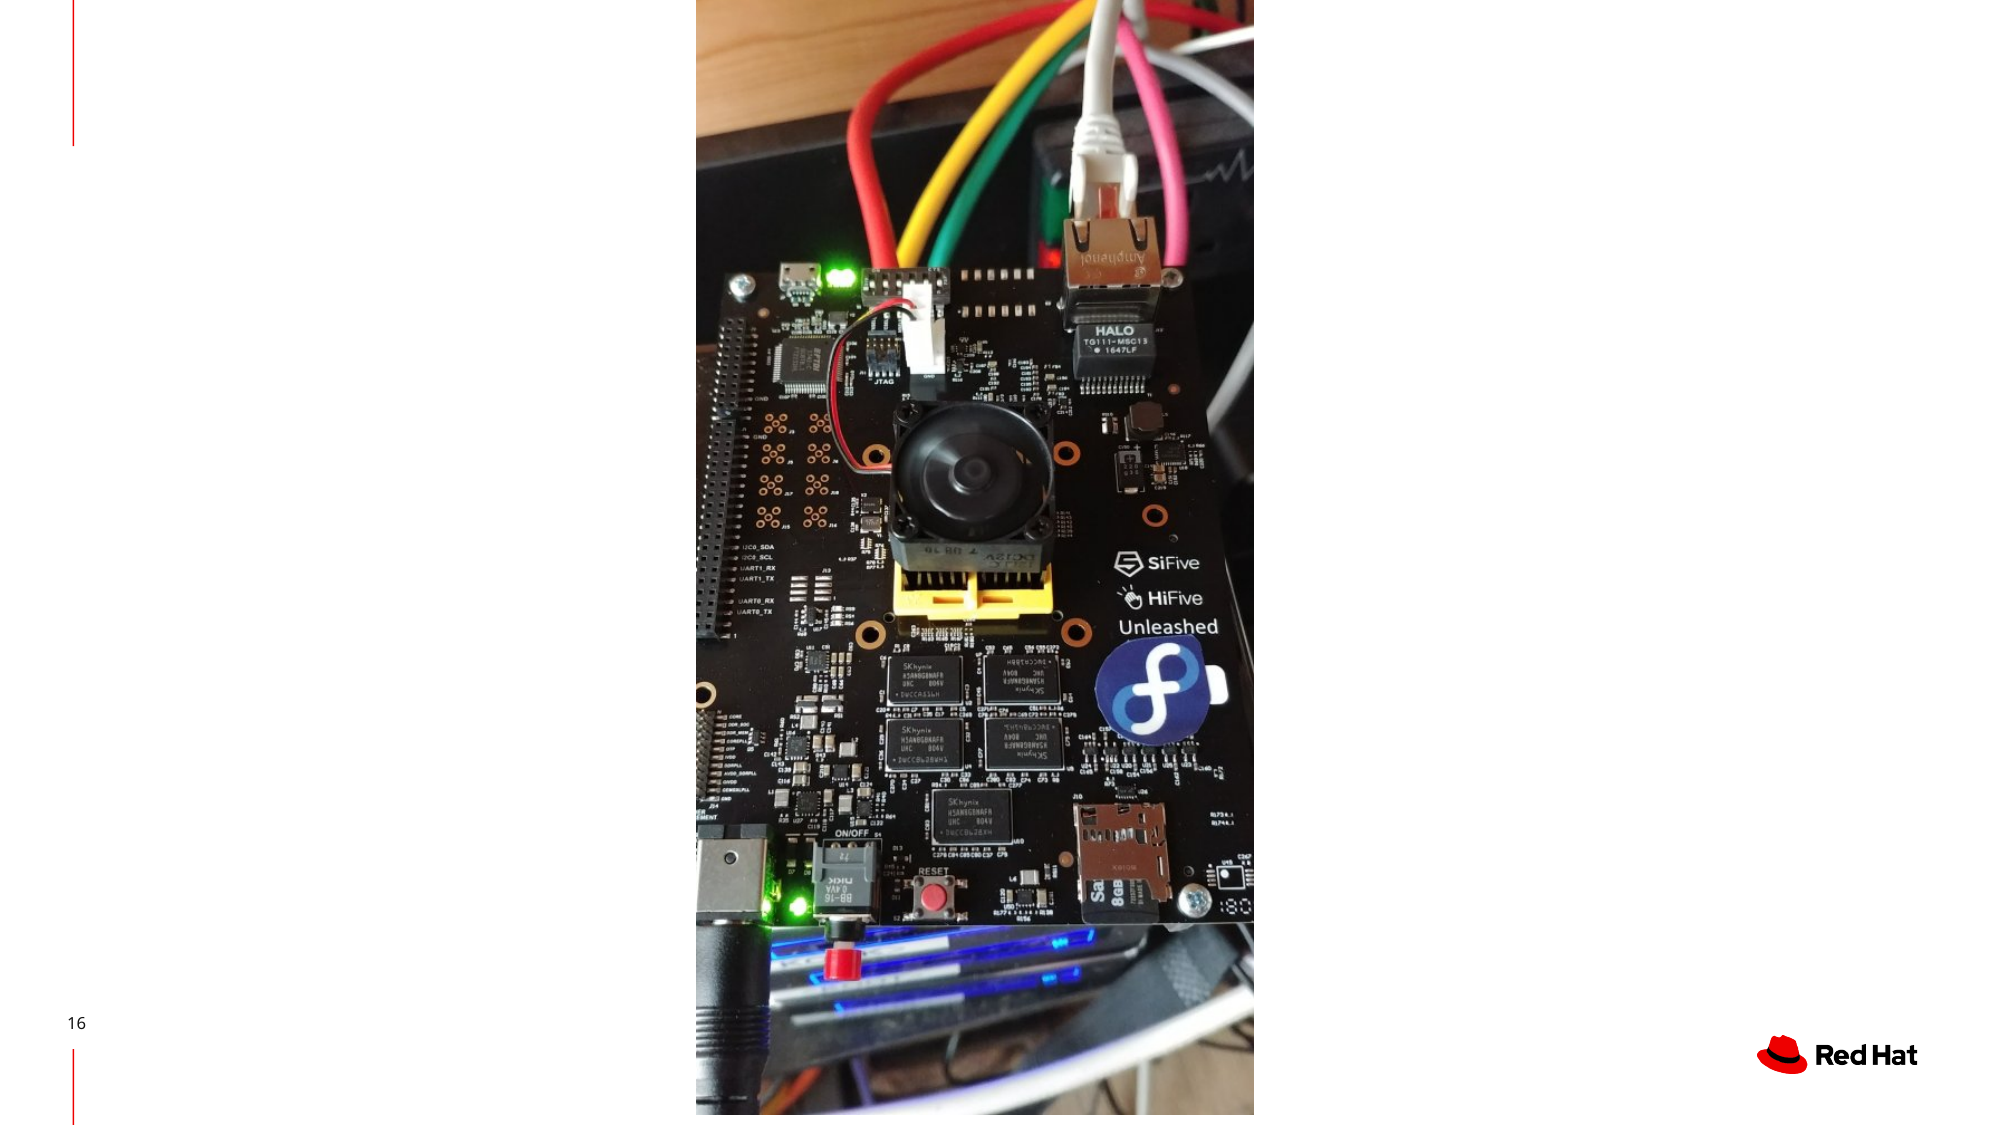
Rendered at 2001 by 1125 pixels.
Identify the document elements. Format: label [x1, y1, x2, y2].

picture [1757, 1035, 1918, 1074]
picture [696, 0, 1254, 1115]
